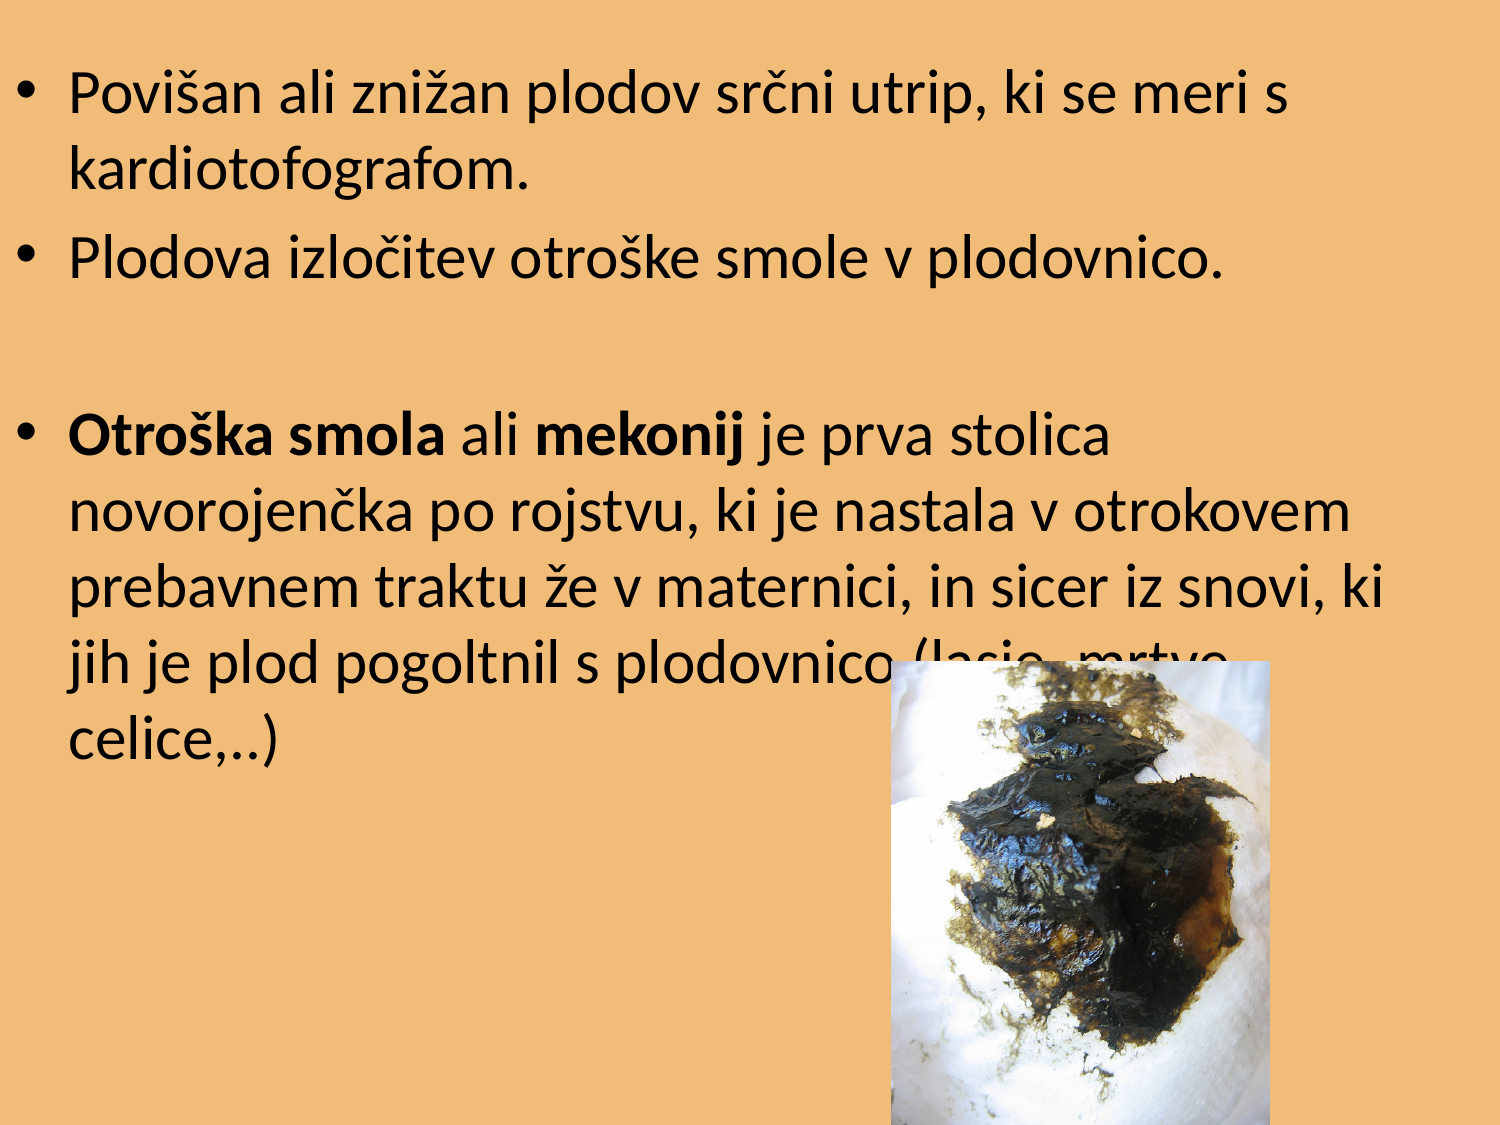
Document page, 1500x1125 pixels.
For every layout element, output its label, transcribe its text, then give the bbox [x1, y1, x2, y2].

picture [891, 661, 1270, 1125]
list Povišan ali znižan plodov srčni utrip, ki se meri s kardiotofografom. Plodova izločitev otroške smole v plodovnico. Otroška smola ali mekonij je prva stolica novorojenčka po rojstvu, ki je nastala v otrokovem prebavnem traktu že v maternici, in sicer iz snovi, ki jih je plod pogoltnil s plodovnico (lasje, mrtve celice,..) [0, 42, 1424, 786]
